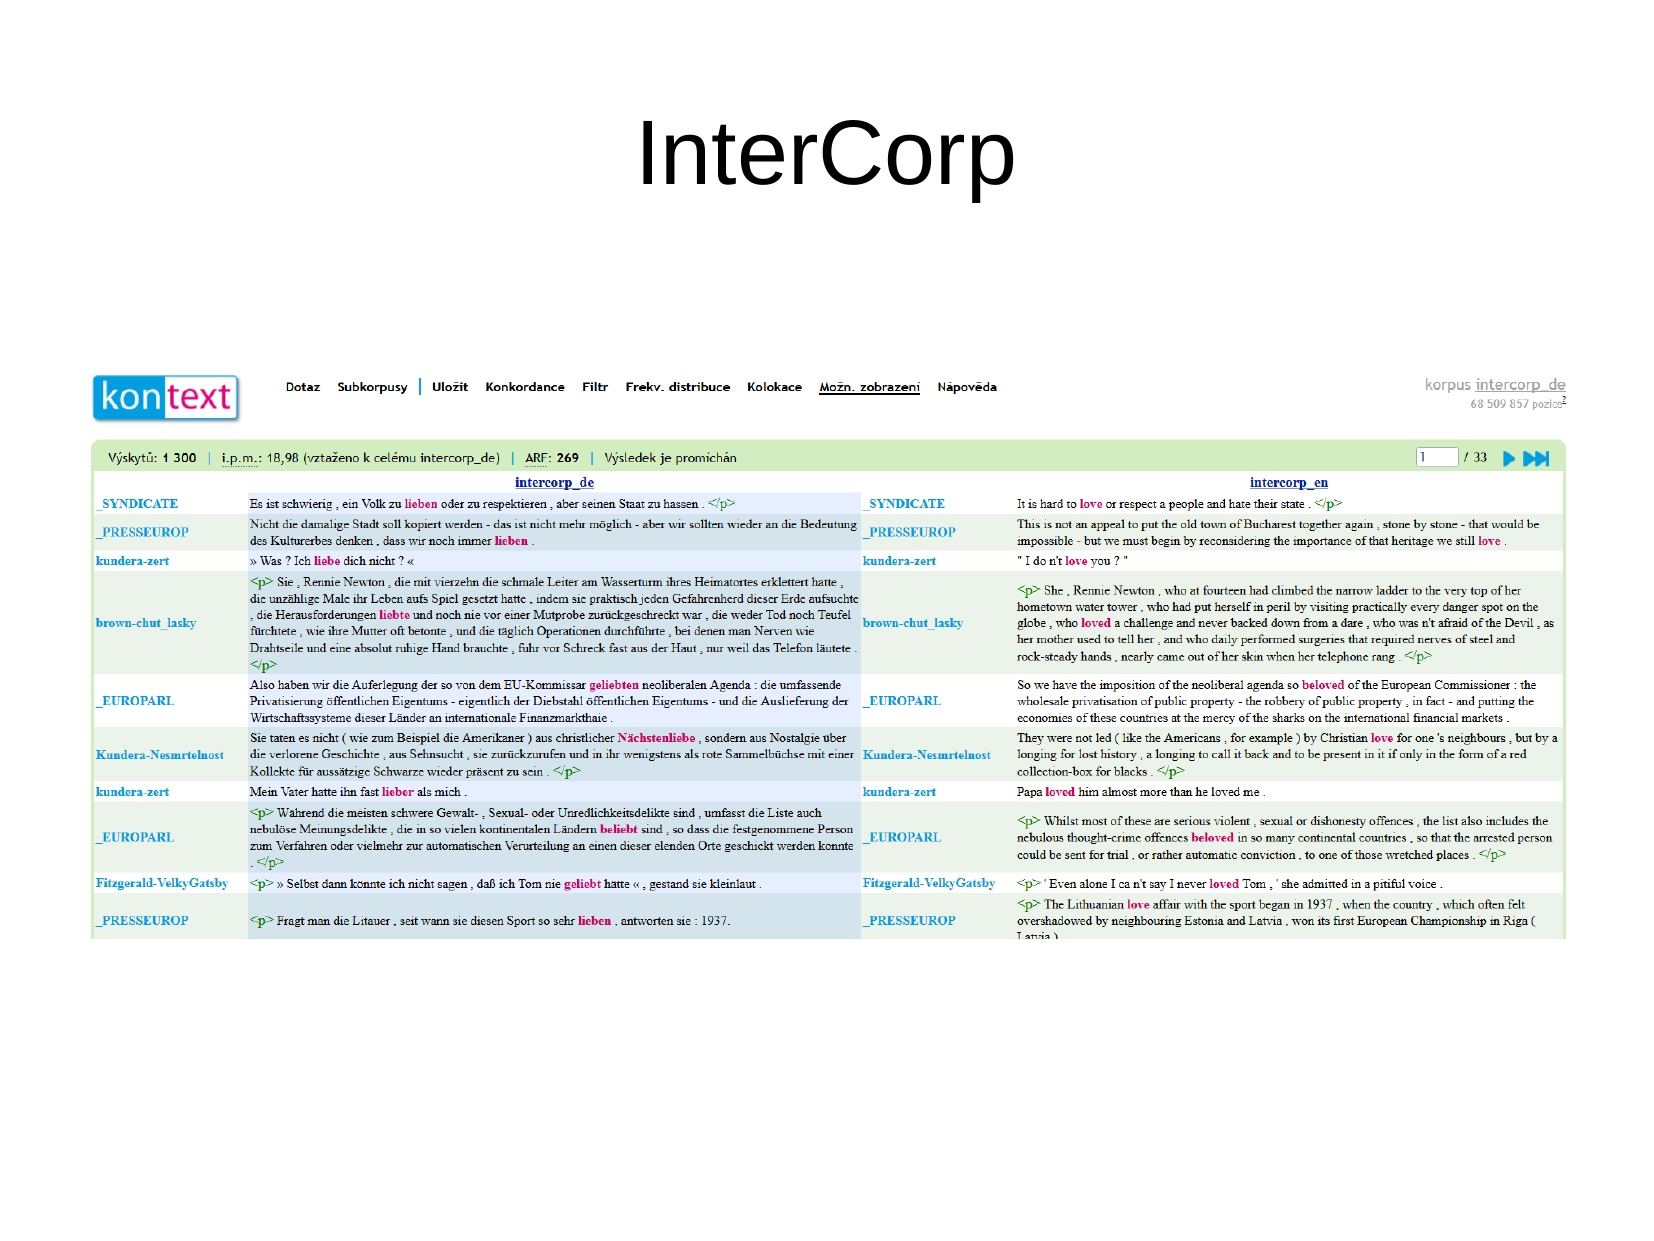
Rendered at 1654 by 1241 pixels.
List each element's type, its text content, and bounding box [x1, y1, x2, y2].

title InterCorp [82, 49, 1571, 257]
picture [82, 360, 1571, 939]
